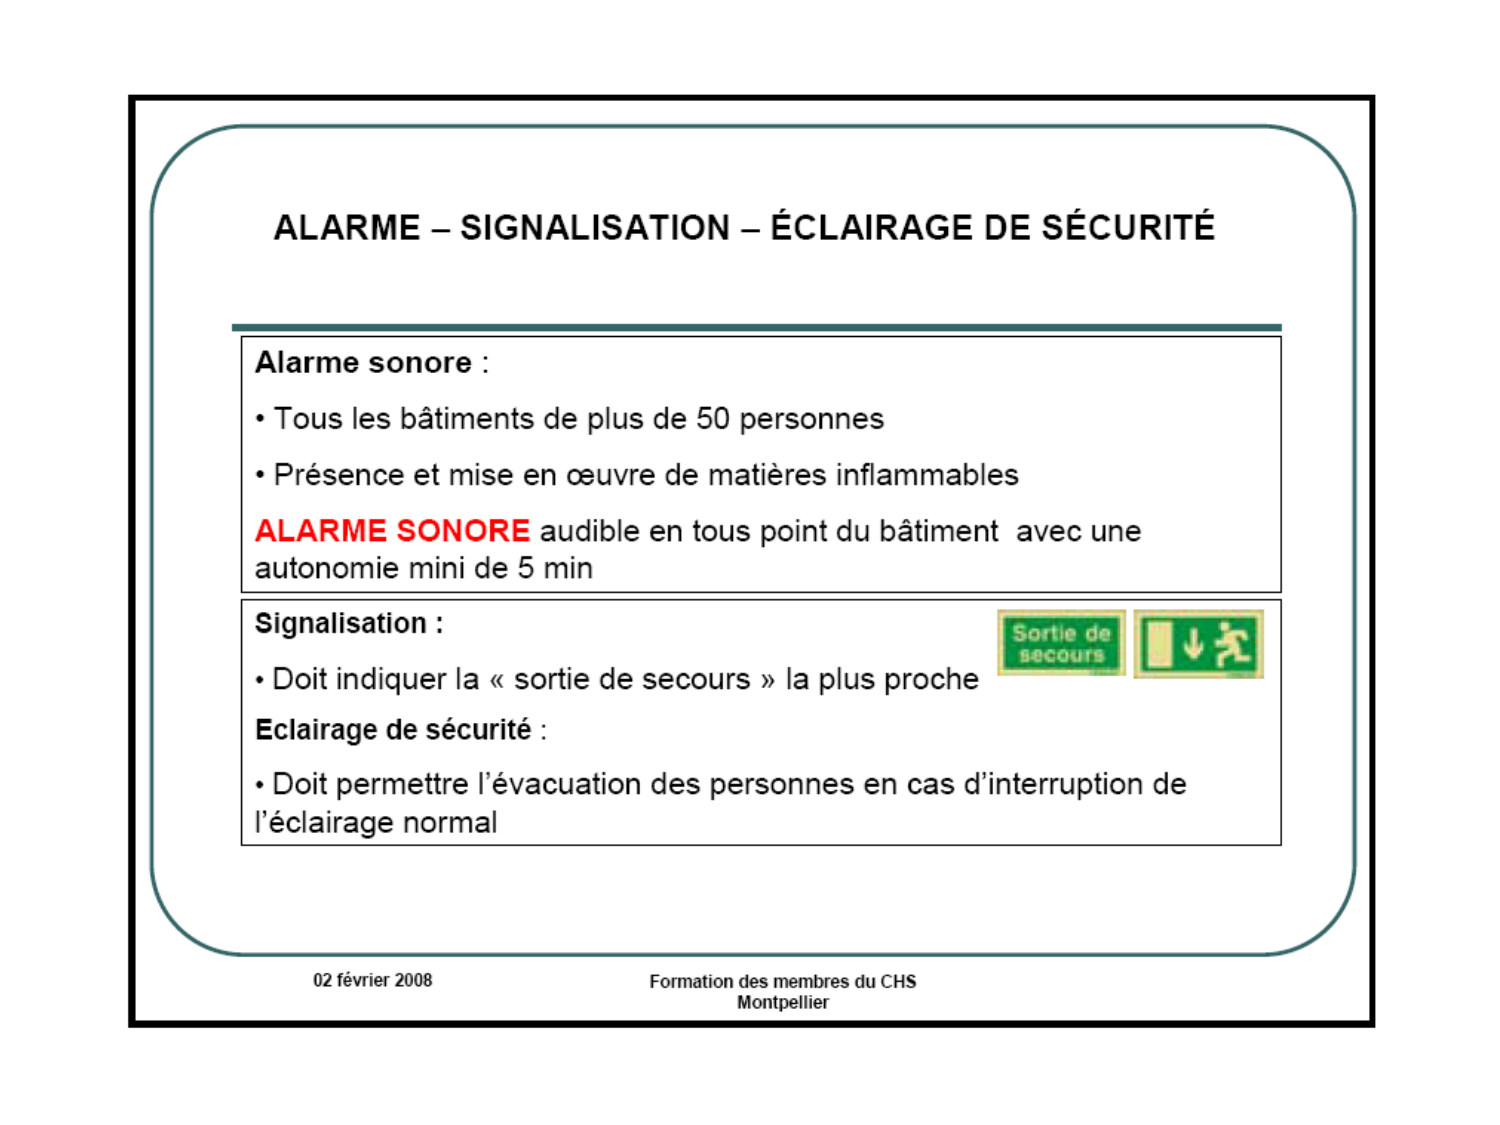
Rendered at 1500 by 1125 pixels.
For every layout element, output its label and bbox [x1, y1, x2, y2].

picture [118, 92, 1382, 1033]
